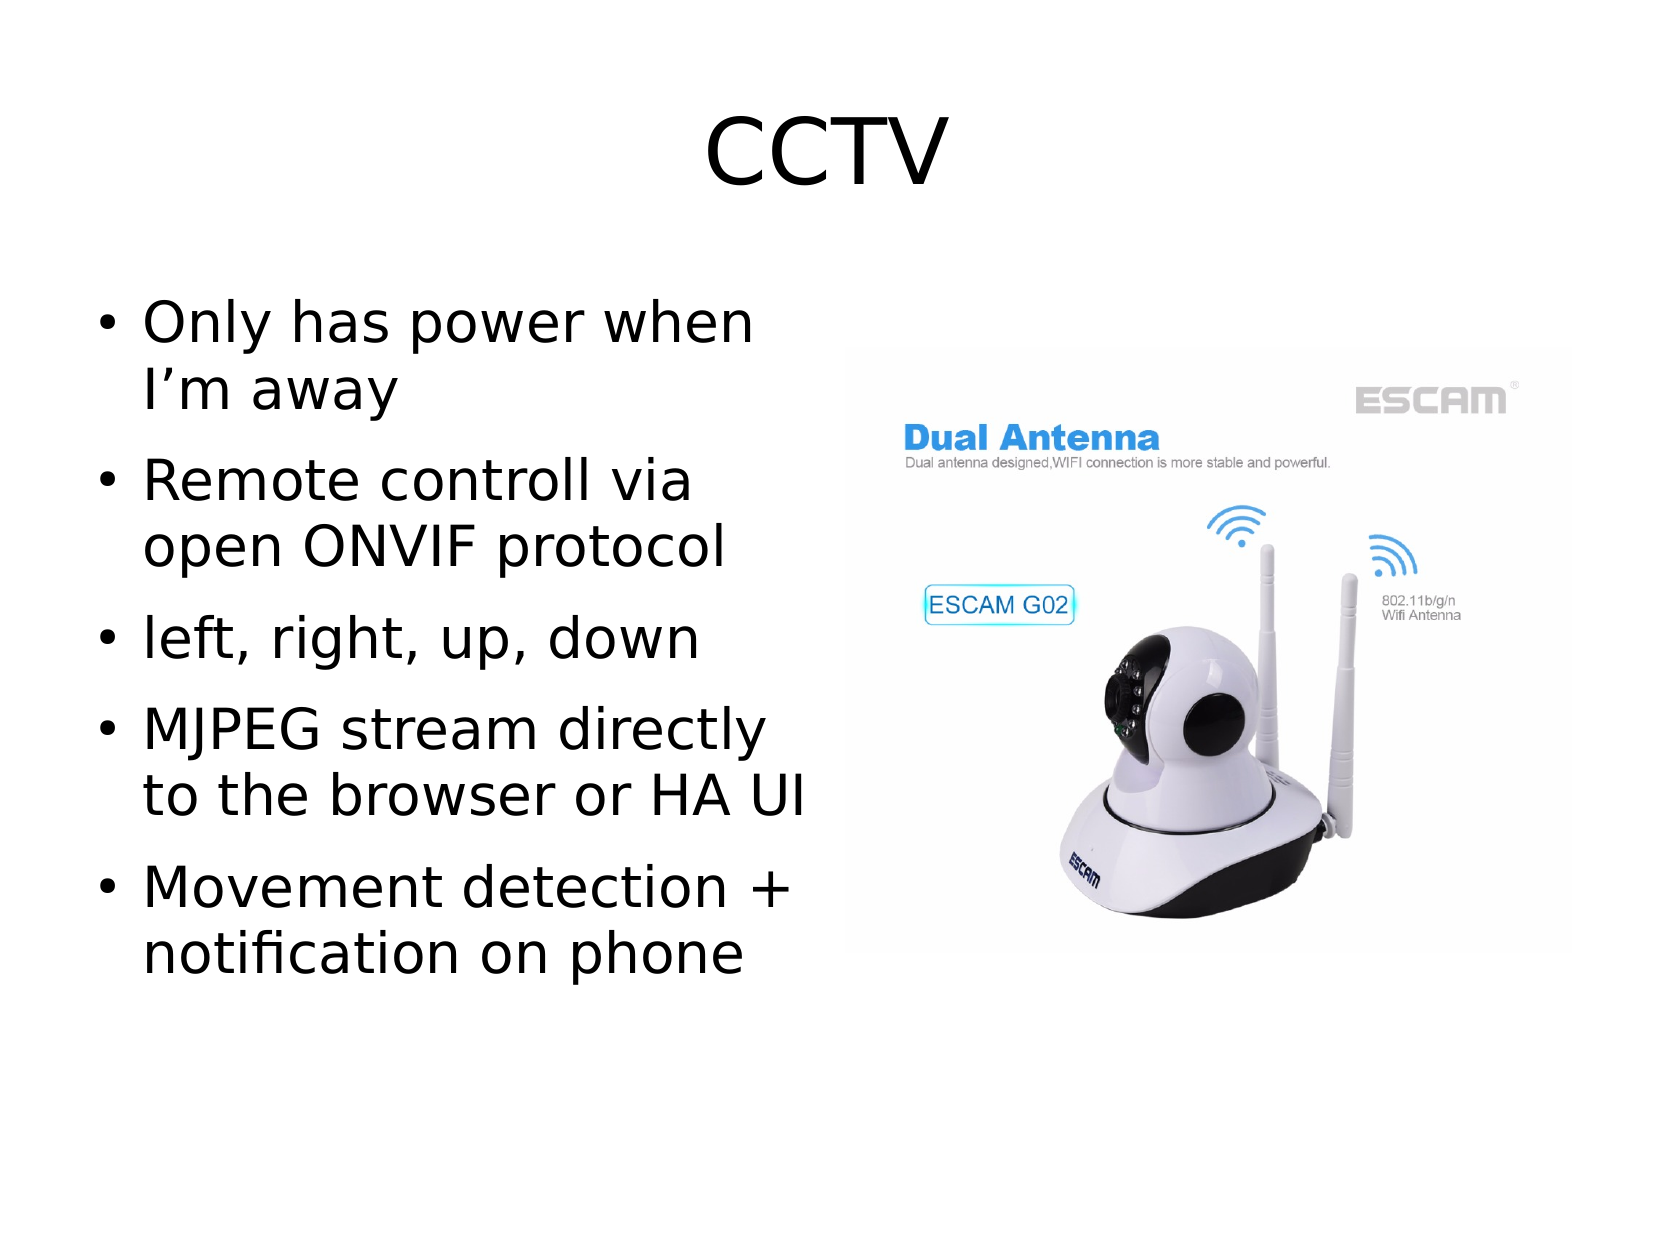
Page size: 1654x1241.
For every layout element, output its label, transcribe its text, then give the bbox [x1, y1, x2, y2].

picture [845, 347, 1572, 953]
title CCTV [82, 49, 1571, 257]
list Only has power when I’m away Remote controll via open ONVIF protocol left, right, up, down MJPEG stream directly to the browser or HA UI Movement detection + notification on phone [82, 290, 809, 1010]
